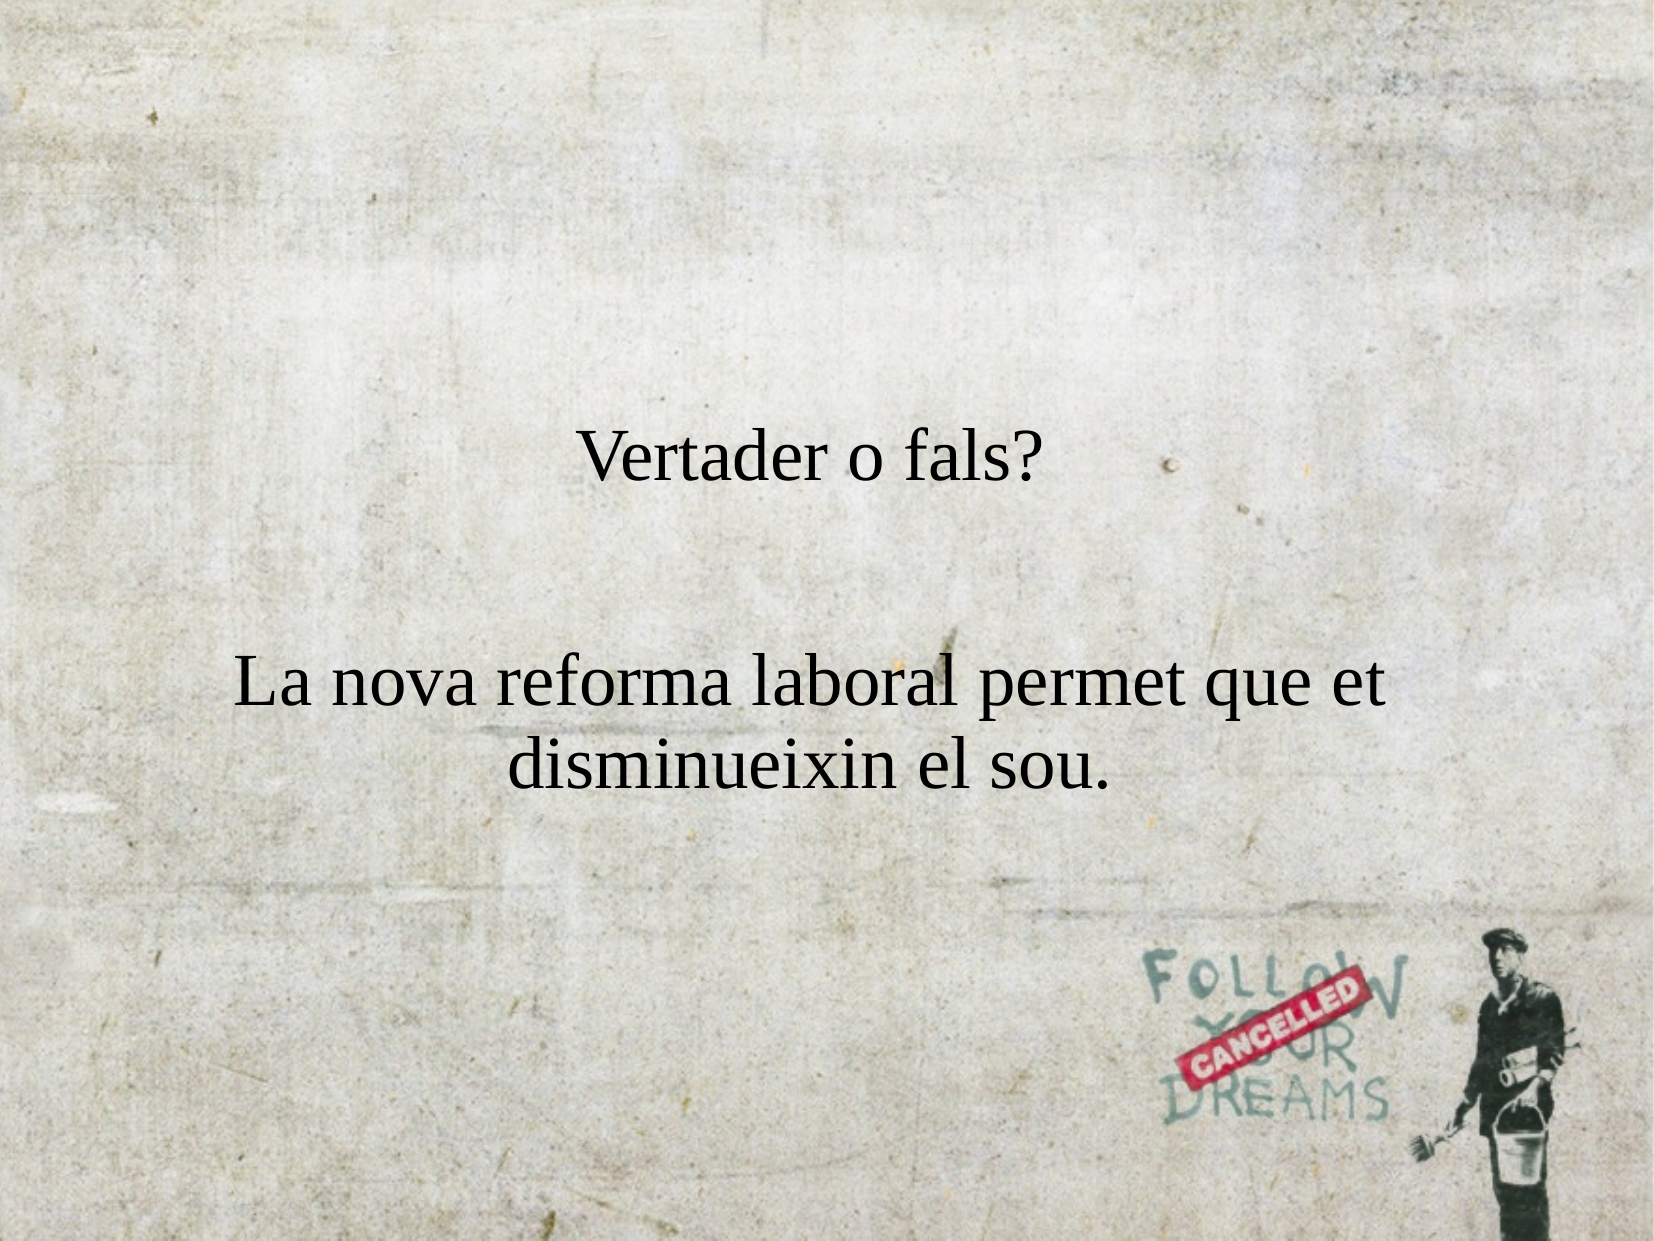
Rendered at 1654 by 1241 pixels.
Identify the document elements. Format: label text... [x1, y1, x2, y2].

list Vertader o fals? La nova reforma laboral permet que et disminueixin el sou. [82, 188, 1538, 898]
picture [0, 0, 1654, 1241]
